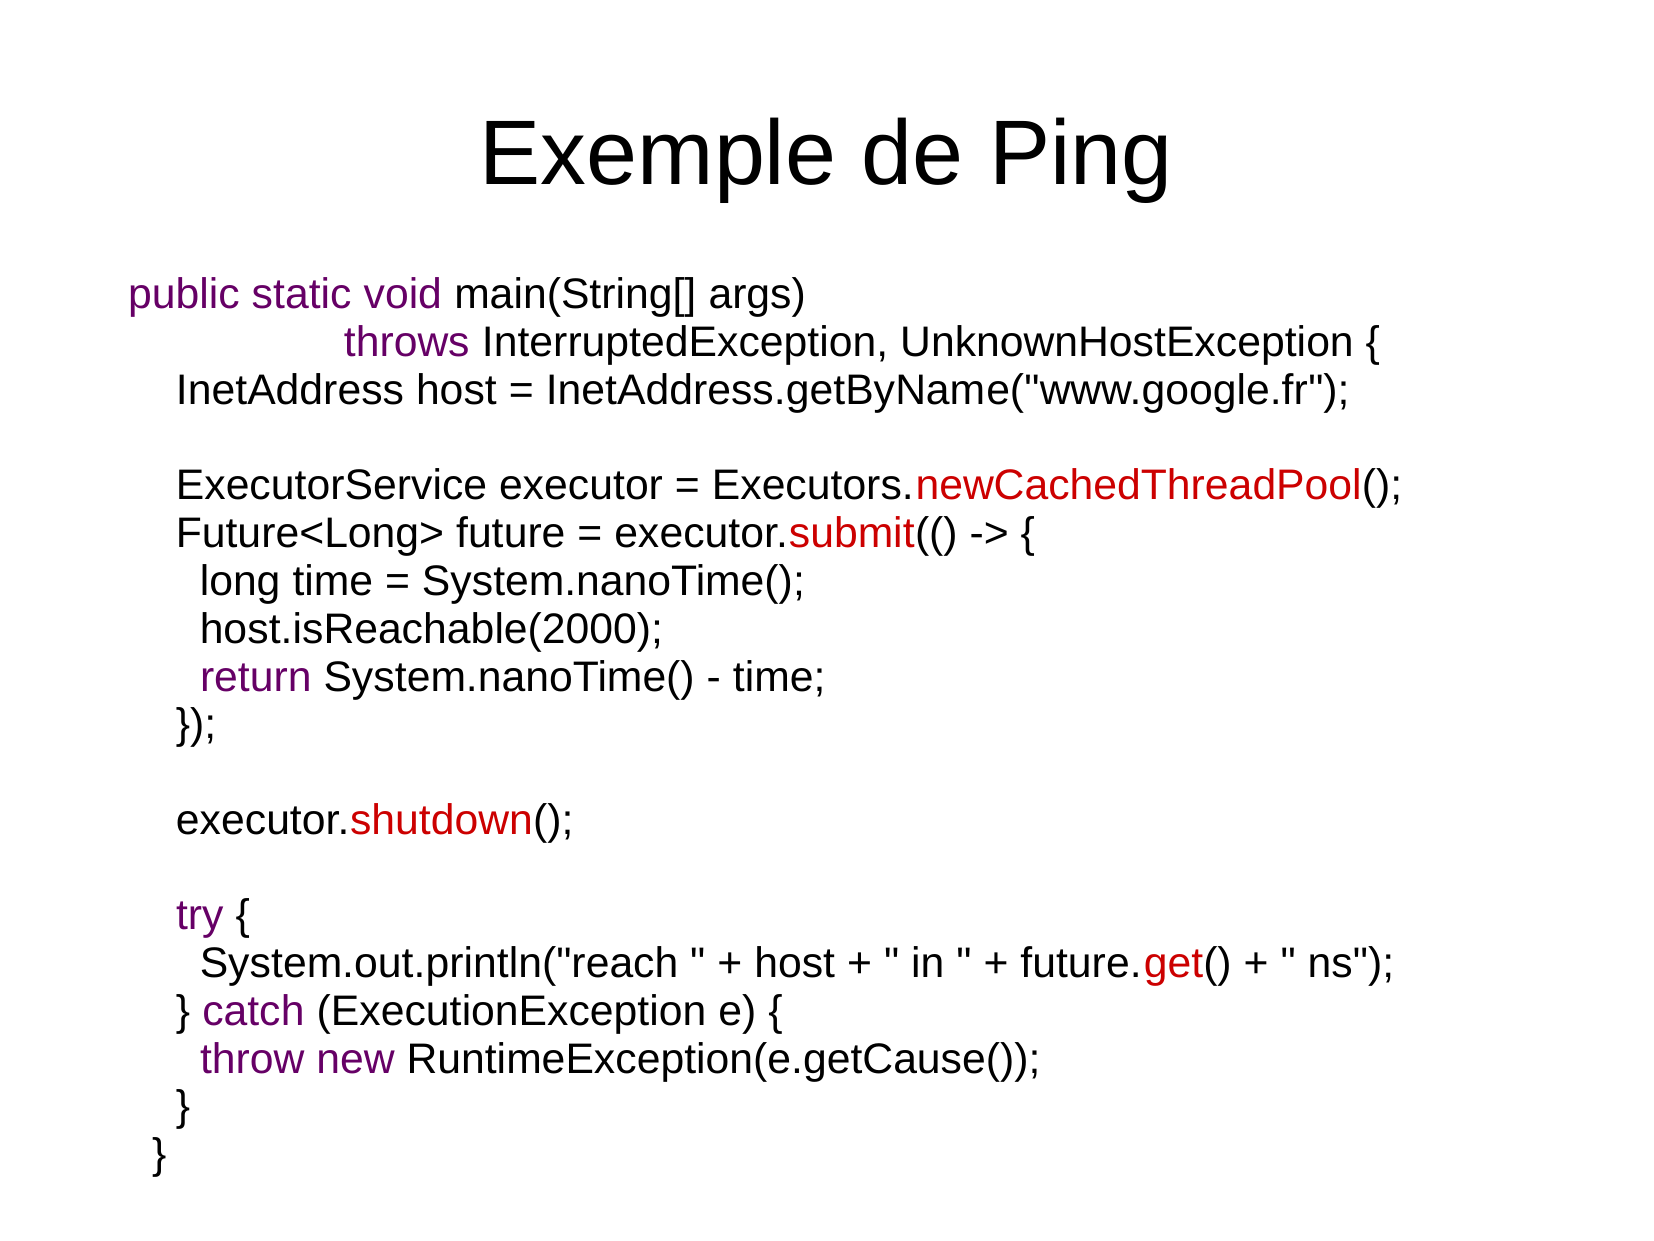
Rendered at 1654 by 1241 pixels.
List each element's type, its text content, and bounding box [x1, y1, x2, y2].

list public static void main(String[] args) throws InterruptedException, UnknownHostException { InetAddress host = InetAddress.getByName("www.google.fr"); ExecutorService executor = Executors.newCachedThreadPool(); Future<Long> future = executor.submit(() -> { long time = System.nanoTime(); host.isReachable(2000); return System.nanoTime() - time; }); executor.shutdown(); try { System.out.println("reach " + host + " in " + future.get() + " ns"); } catch (ExecutionException e) { throw new RuntimeException(e.getCause()); } } [82, 270, 1571, 1180]
title Exemple de Ping [82, 49, 1571, 257]
